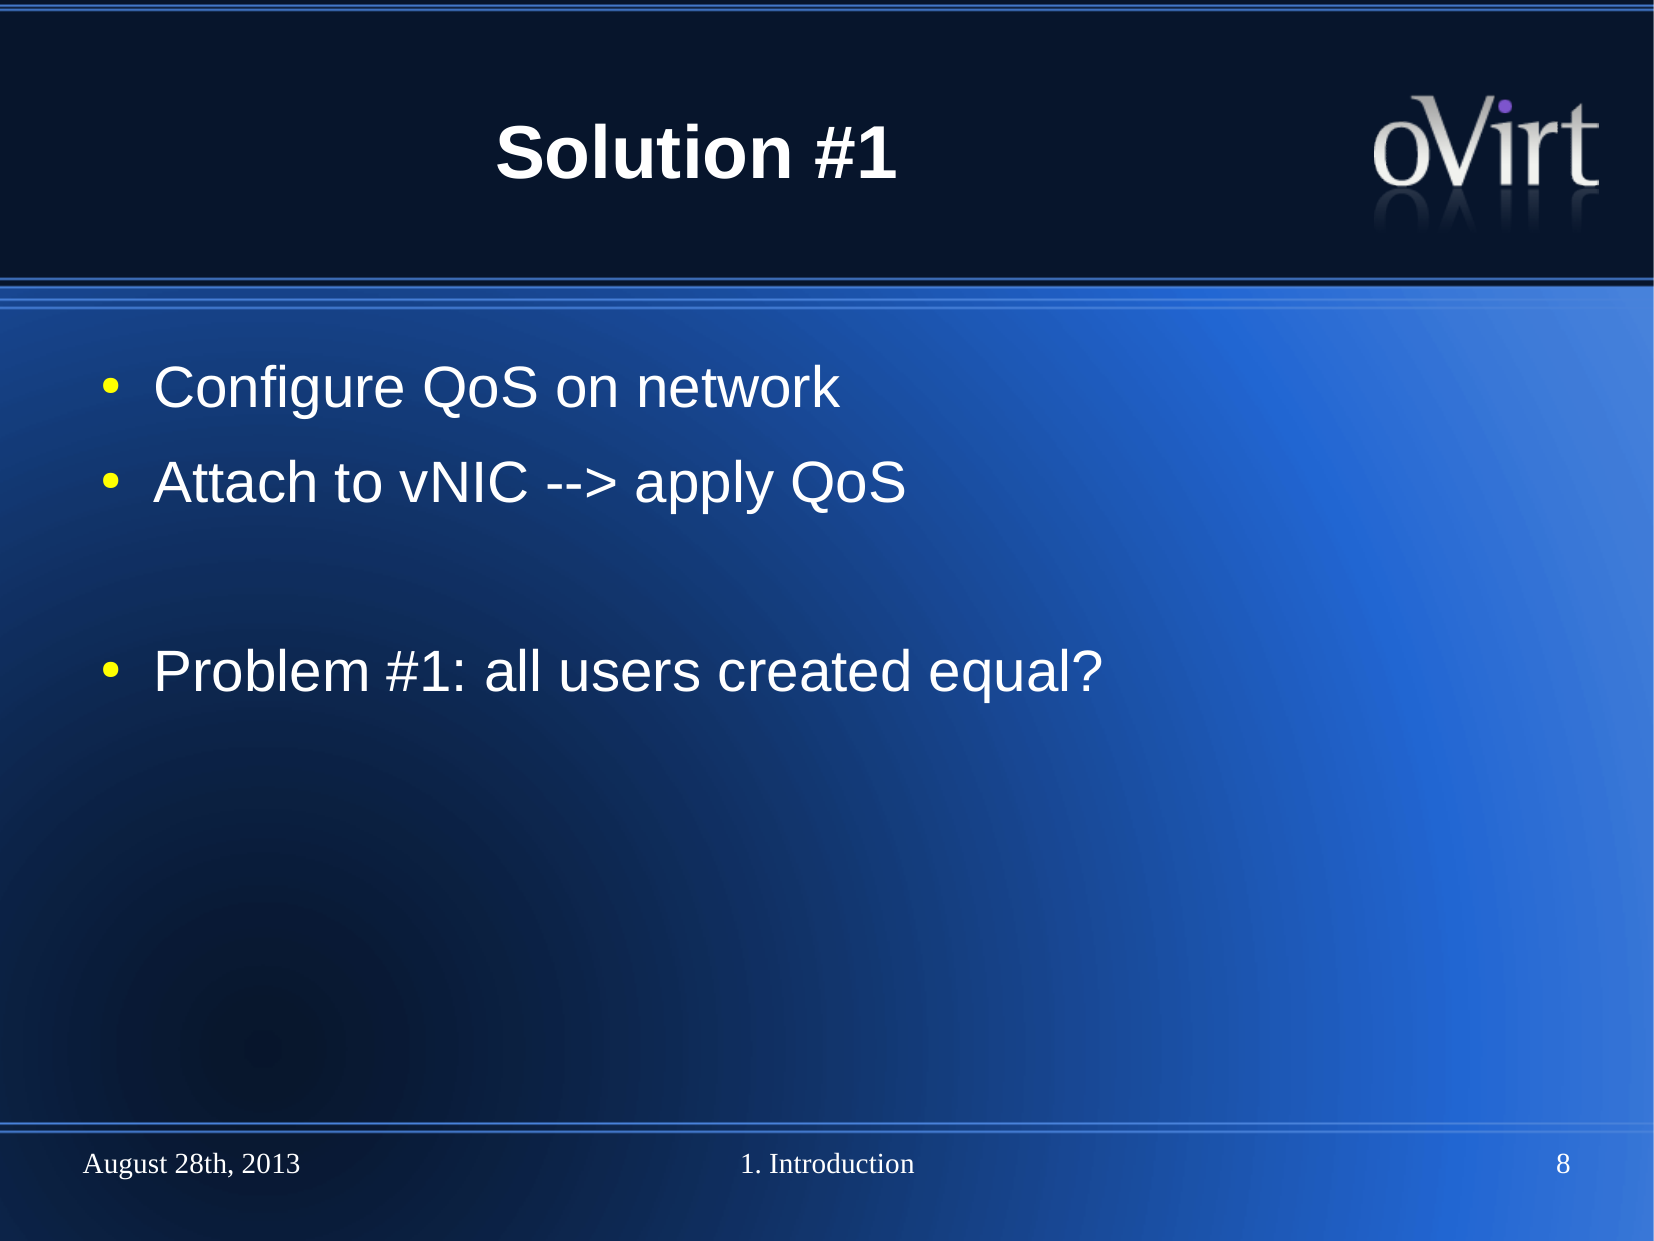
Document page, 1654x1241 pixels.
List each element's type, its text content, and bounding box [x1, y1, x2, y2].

list Configure QoS on network Attach to vNIC --> apply QoS Problem #1: all users created equal? [82, 355, 1571, 1060]
title Solution #1 [82, 49, 1312, 257]
picture [0, 0, 1654, 1241]
